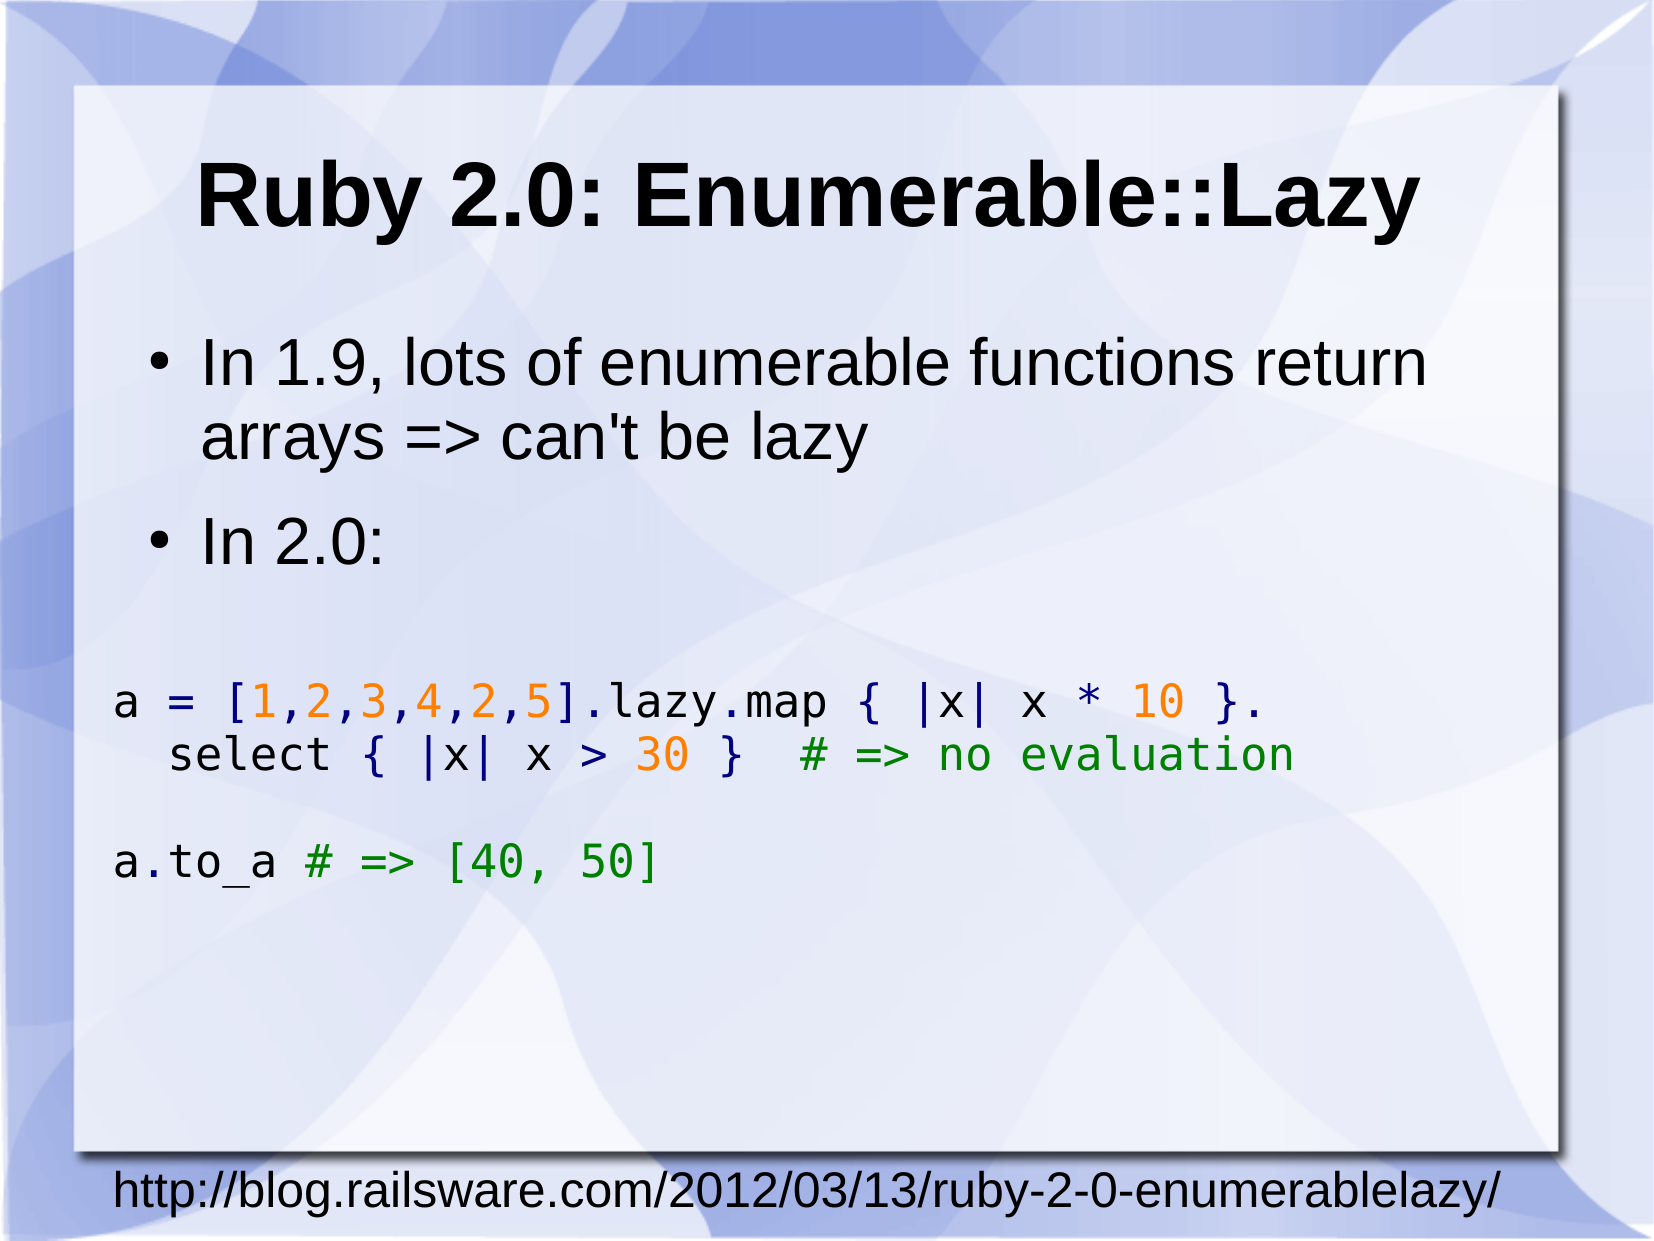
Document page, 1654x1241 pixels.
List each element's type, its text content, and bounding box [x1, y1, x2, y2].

text_box http://blog.railsware.com/2012/03/13/ruby-2-0-enumerablelazy/ [112, 1162, 1503, 1219]
text_box a = [1,2,3,4,2,5].lazy.map { |x| x * 10 }. select { |x| x > 30 } # => no evaluation a.to_a # => [40, 50] [112, 675, 1501, 976]
list In 1.9, lots of enumerable functions return arrays => can't be lazy In 2.0: [129, 324, 1489, 579]
picture [0, 0, 1654, 1241]
title Ruby 2.0: Enumerable::Lazy [82, 90, 1536, 298]
